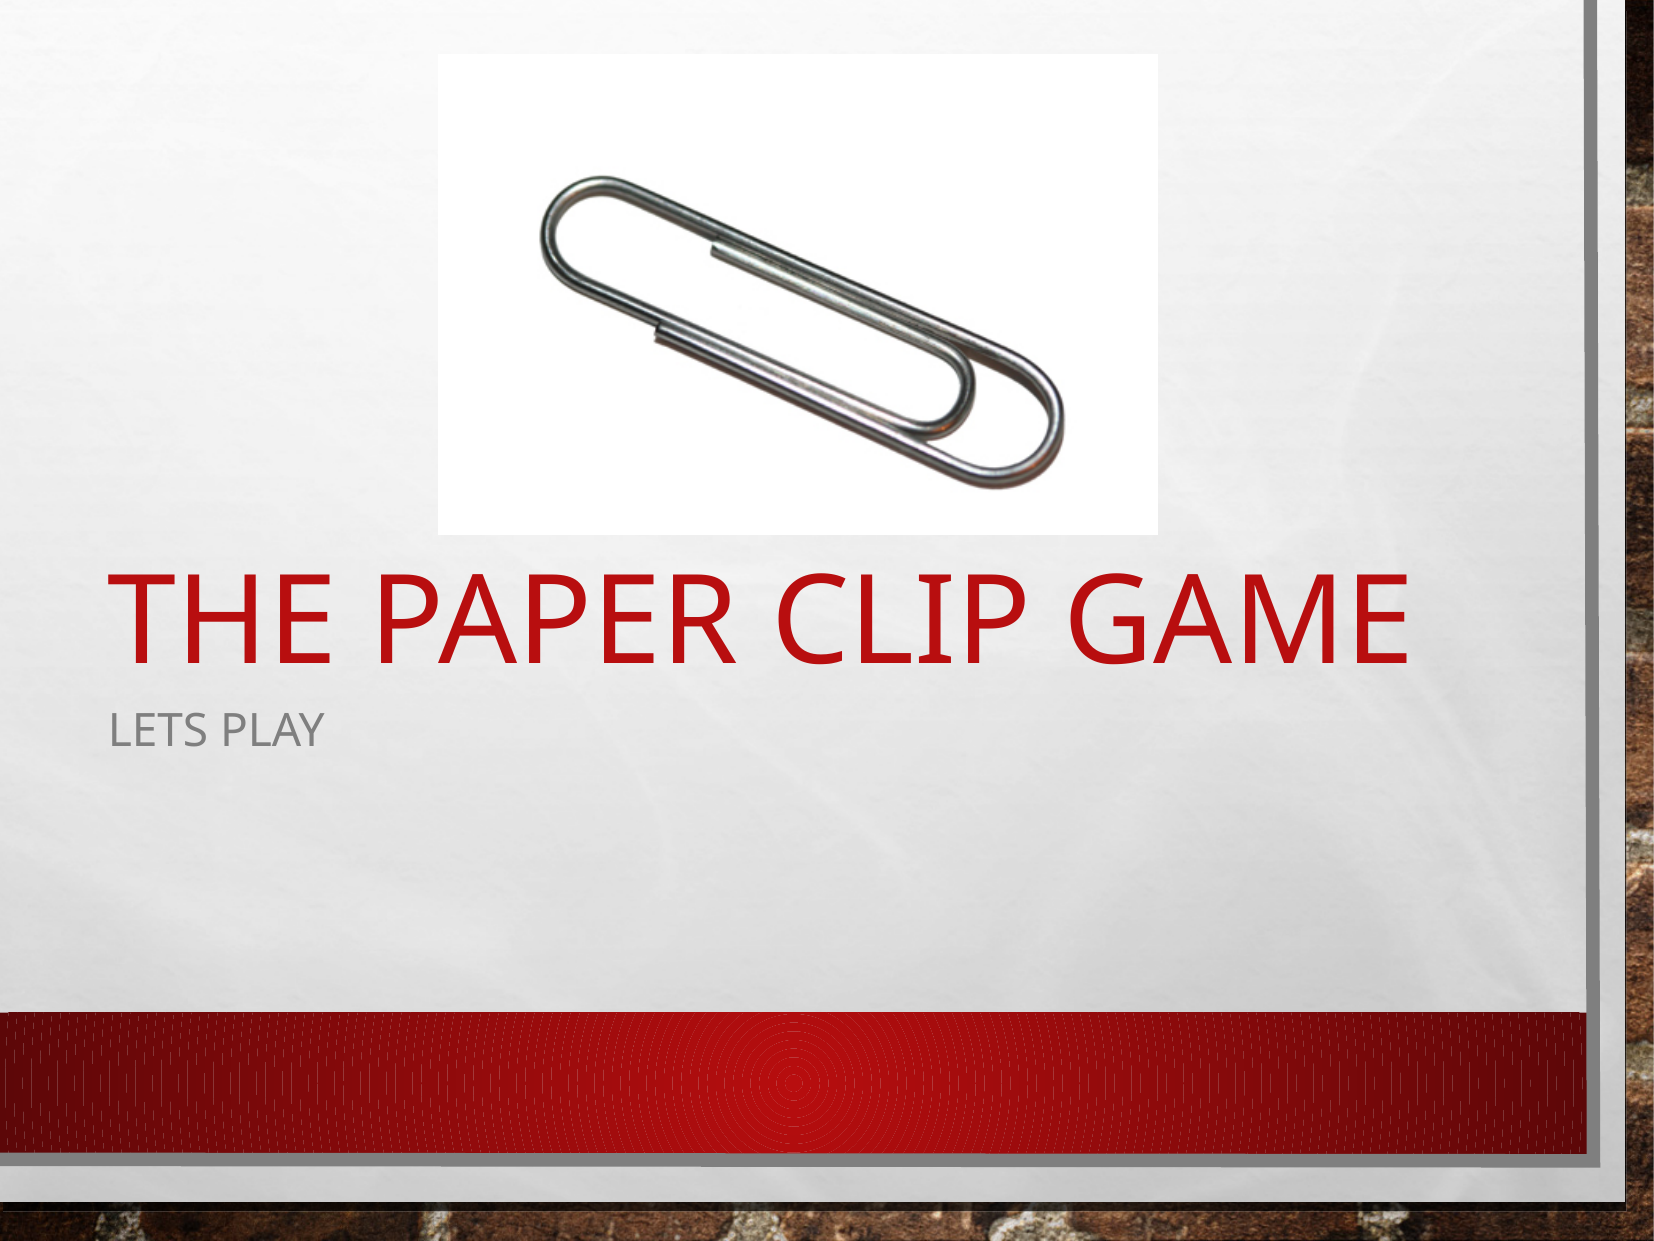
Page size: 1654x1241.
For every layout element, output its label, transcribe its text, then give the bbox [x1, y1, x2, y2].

list LETS PLAY [93, 676, 1503, 974]
title THE PAPER CLIP GAME [93, 124, 1503, 676]
picture [438, 54, 1158, 535]
